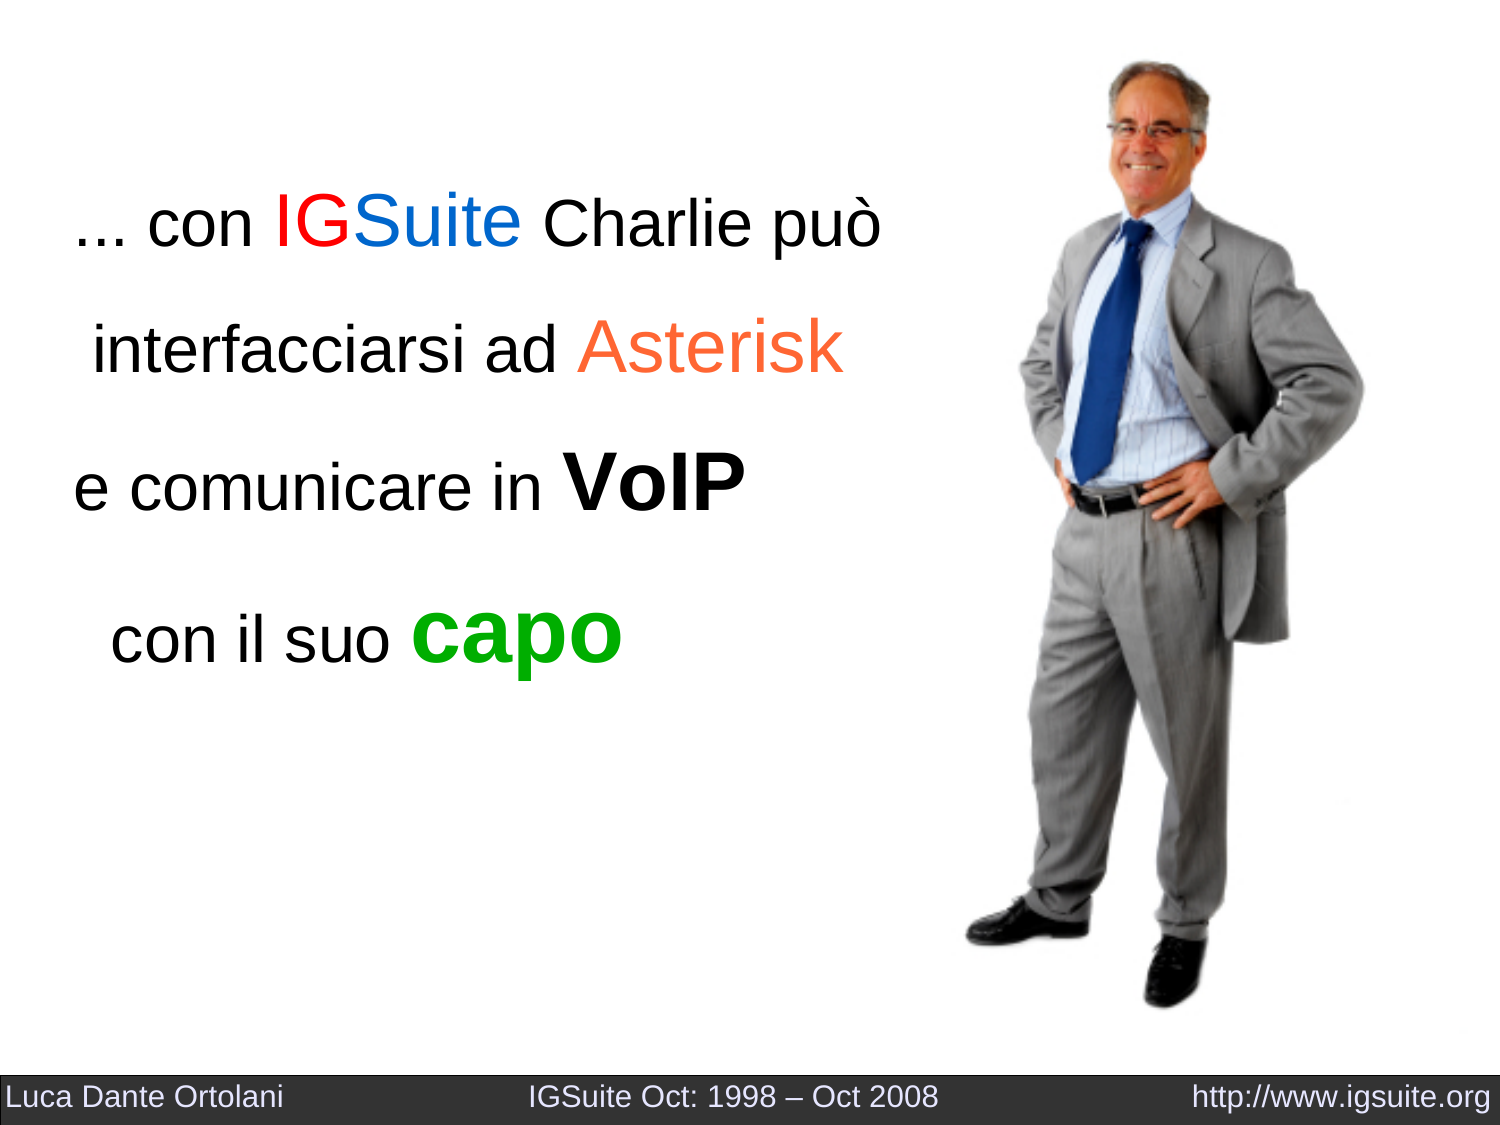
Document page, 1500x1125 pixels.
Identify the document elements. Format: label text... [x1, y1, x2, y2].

picture [826, 29, 1468, 1034]
text_box ... con IGSuite Charlie può interfacciarsi ad Asterisk e comunicare in VoIP con il suo capo [59, 128, 945, 690]
text_box Luca Dante Ortolani IGSuite Oct: 1998 – Oct 2008 http://www.igsuite.org [0, 1075, 1500, 1125]
